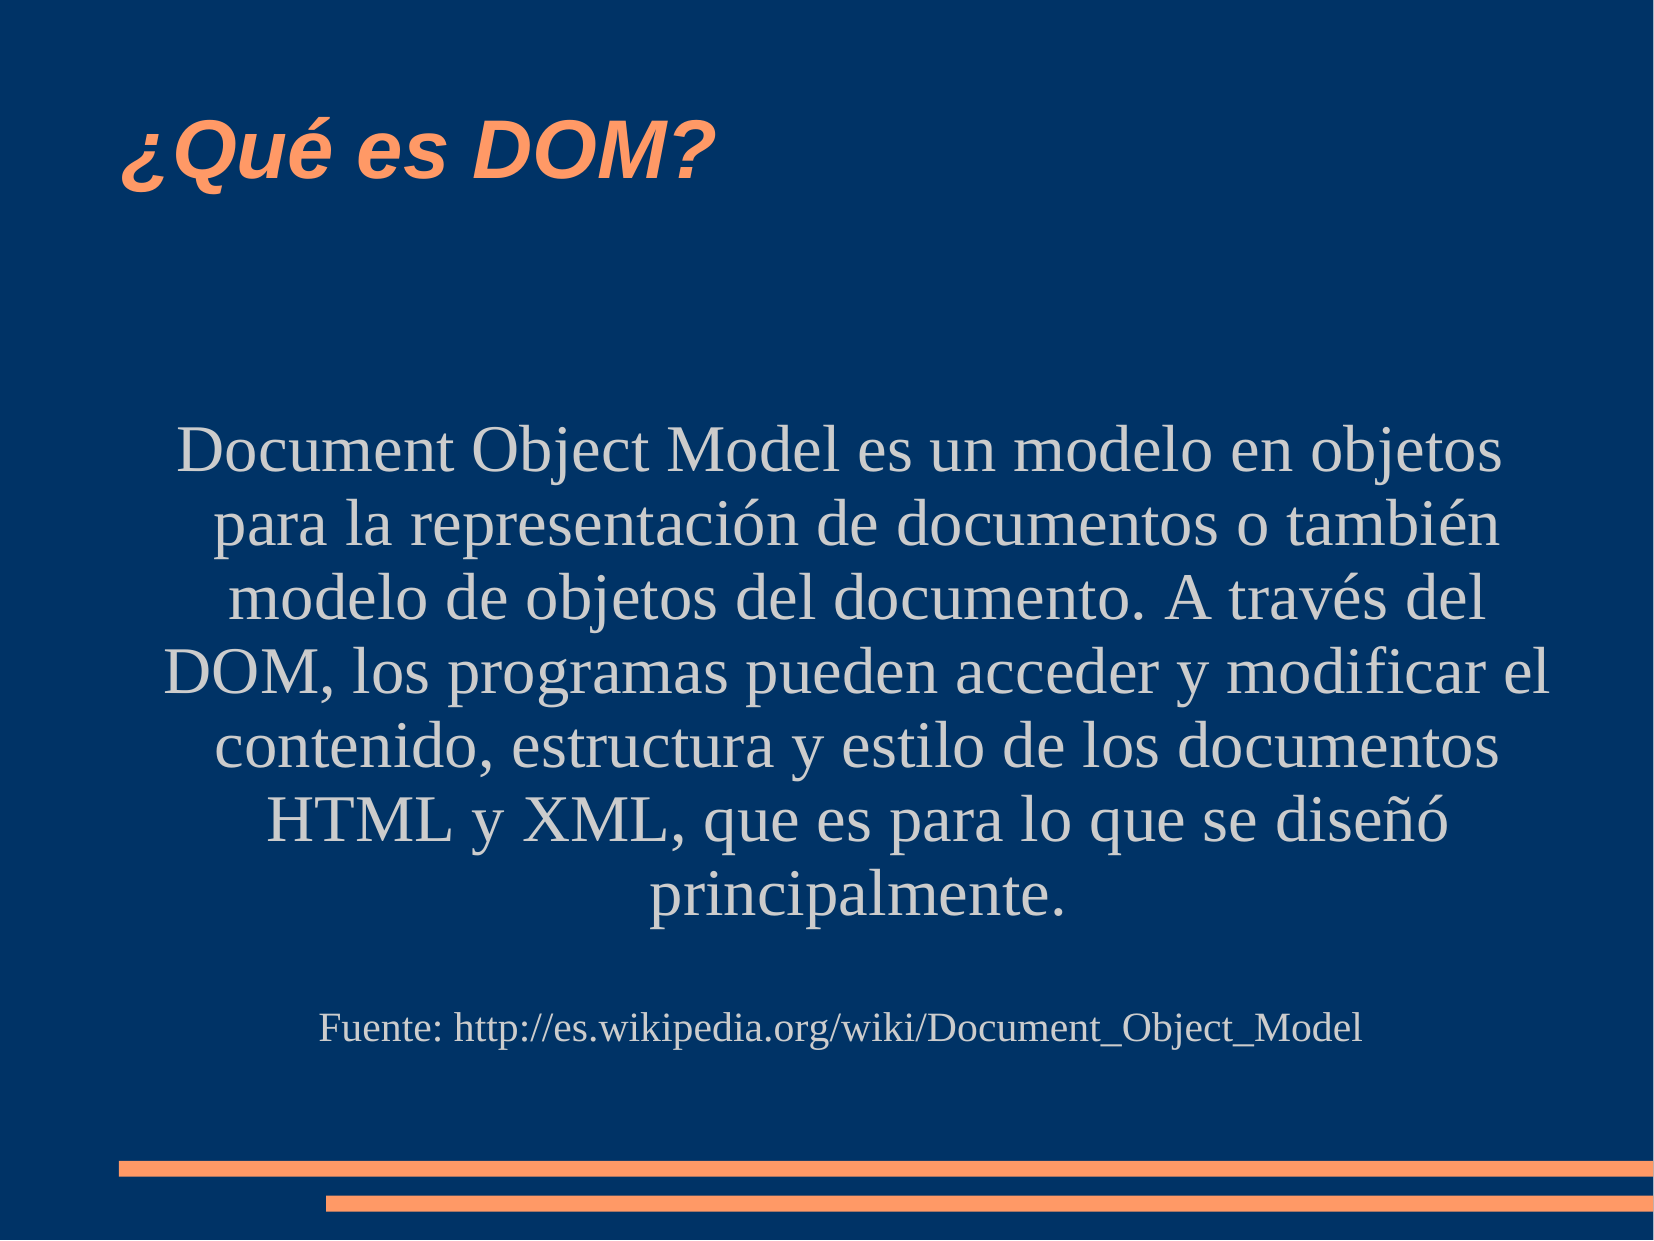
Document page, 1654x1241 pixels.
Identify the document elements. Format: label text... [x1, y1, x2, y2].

subtitle Document Object Model es un modelo en objetos para la representación de documentos o también modelo de objetos del documento. A través del DOM, los programas pueden acceder y modificar el contenido, estructura y estilo de los documentos HTML y XML, que es para lo que se diseñó principalmente. Fuente: http://es.wikipedia.org/wiki/Document_Object_Model [121, 329, 1561, 1134]
title ¿Qué es DOM? [121, 53, 1534, 246]
